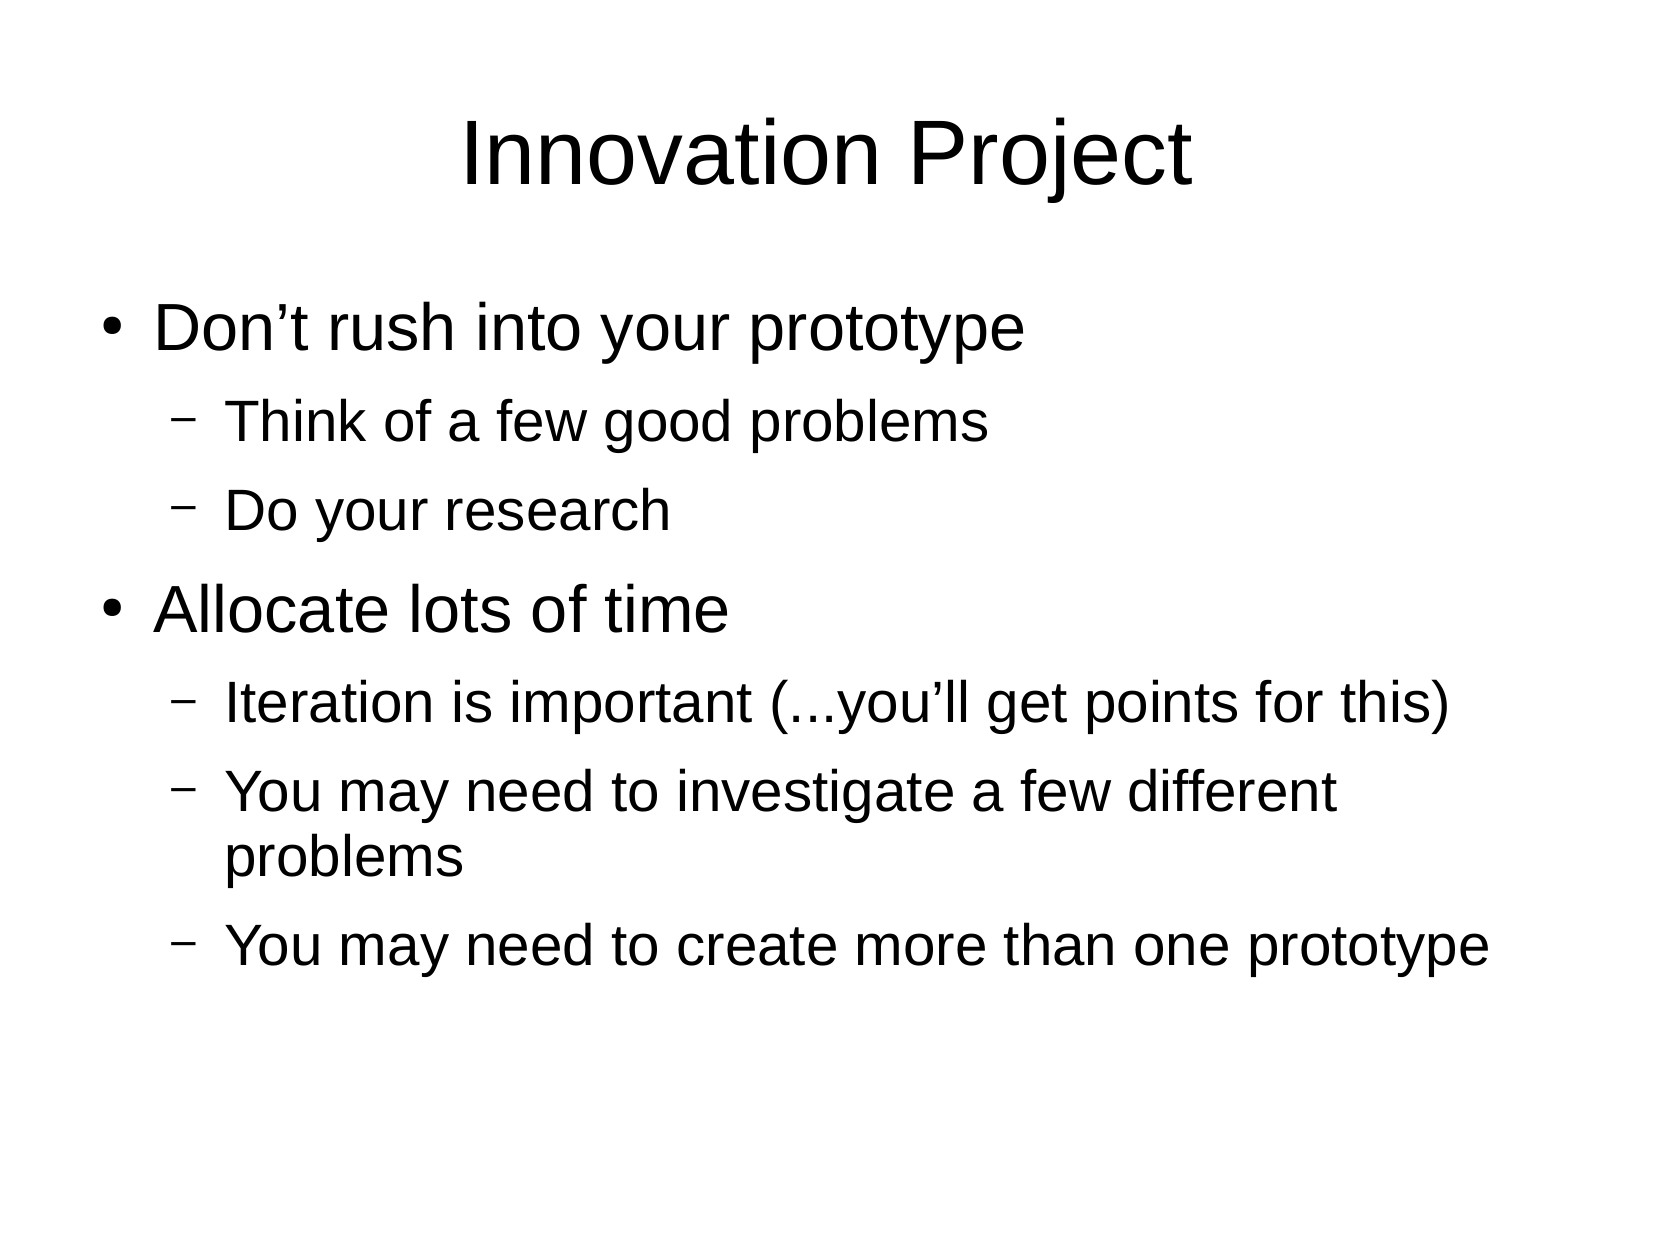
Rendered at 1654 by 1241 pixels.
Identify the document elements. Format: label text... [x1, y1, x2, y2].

title Innovation Project [82, 49, 1571, 257]
list Don’t rush into your prototype Think of a few good problems Do your research Allocate lots of time Iteration is important (...you’ll get points for this) You may need to investigate a few different problems You may need to create more than one prototype [82, 290, 1571, 1111]
